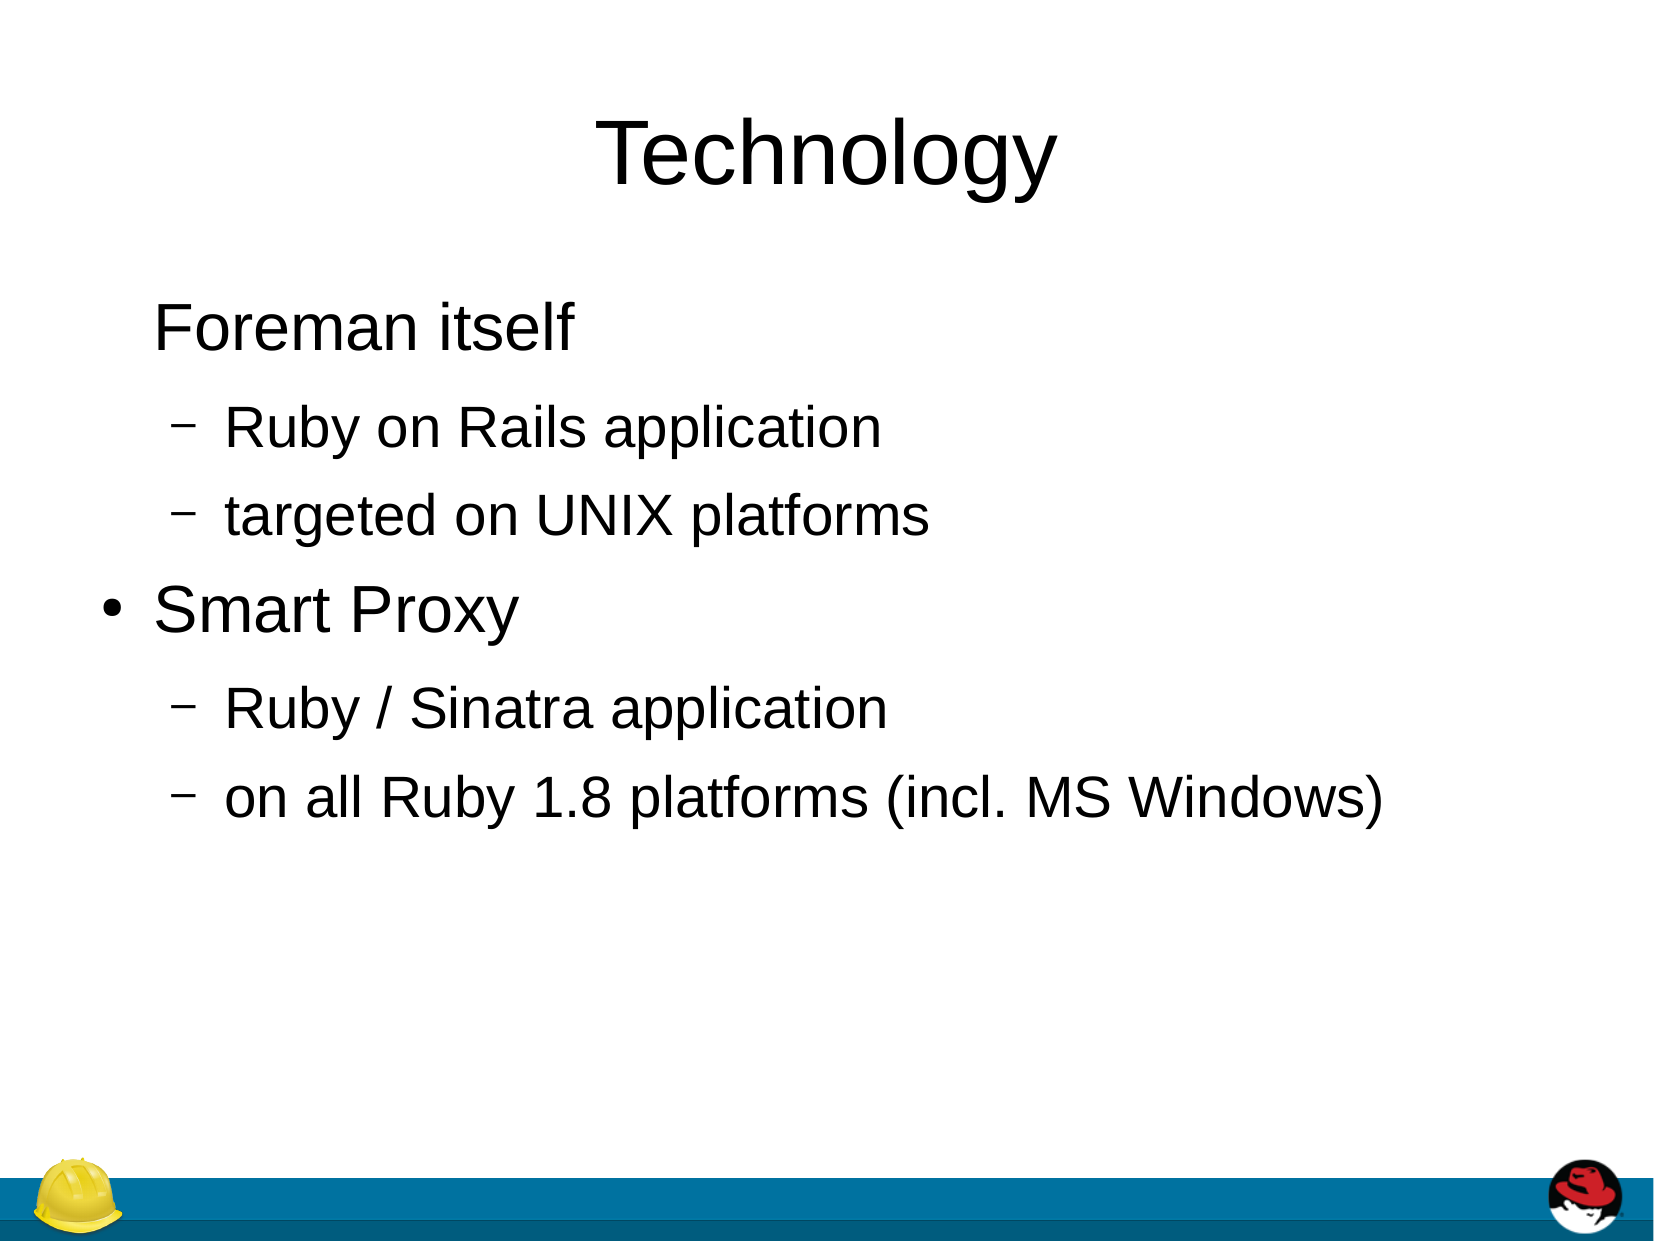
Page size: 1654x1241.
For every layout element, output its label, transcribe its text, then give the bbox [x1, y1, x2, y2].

list Foreman itself Ruby on Rails application targeted on UNIX platforms Smart Proxy Ruby / Sinatra application on all Ruby 1.8 platforms (incl. MS Windows) [82, 290, 1571, 1010]
title Technology [82, 49, 1571, 257]
picture [23, 1145, 130, 1235]
picture [1547, 1157, 1630, 1233]
